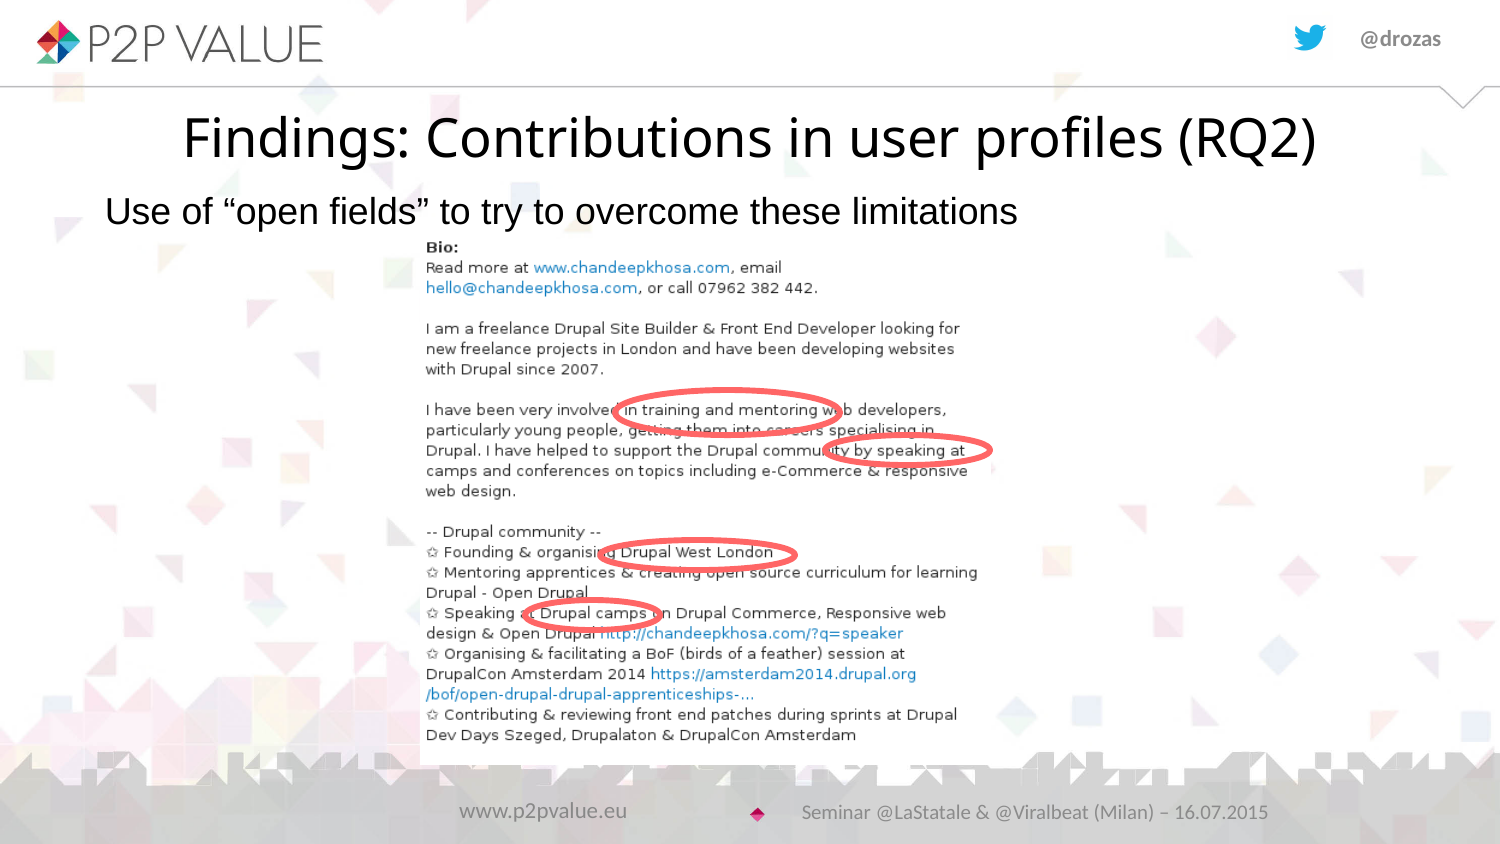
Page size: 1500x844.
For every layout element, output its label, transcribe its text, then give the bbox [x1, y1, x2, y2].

text_box Use of “open fields” to try to overcome these limitations [90, 183, 1500, 241]
title Findings: Contributions in user profiles (RQ2) [0, 92, 1500, 181]
text_box Seminar @LaStatale & @Viralbeat (Milan) – 16.07.2015 [788, 788, 1481, 834]
text_box @drozas [1333, 15, 1455, 60]
picture [0, 181, 1500, 844]
text_box www.p2pvalue.eu [453, 789, 672, 829]
picture [0, 0, 1500, 92]
